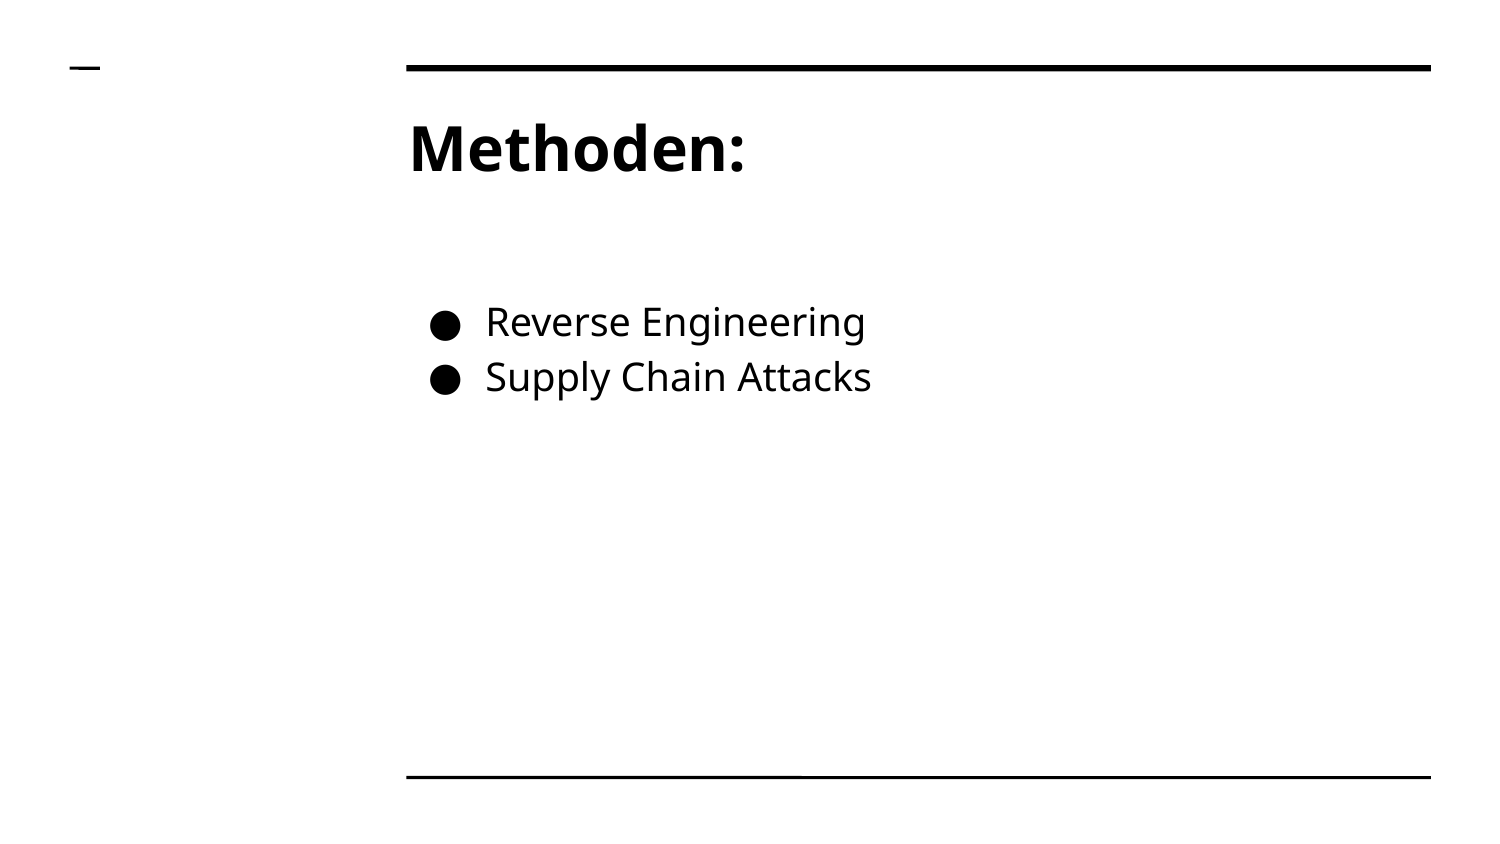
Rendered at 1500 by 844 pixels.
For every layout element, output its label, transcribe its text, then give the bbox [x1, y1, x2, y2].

list Reverse Engineering Supply Chain Attacks [395, 275, 1433, 768]
title Methoden: [393, 94, 1431, 199]
